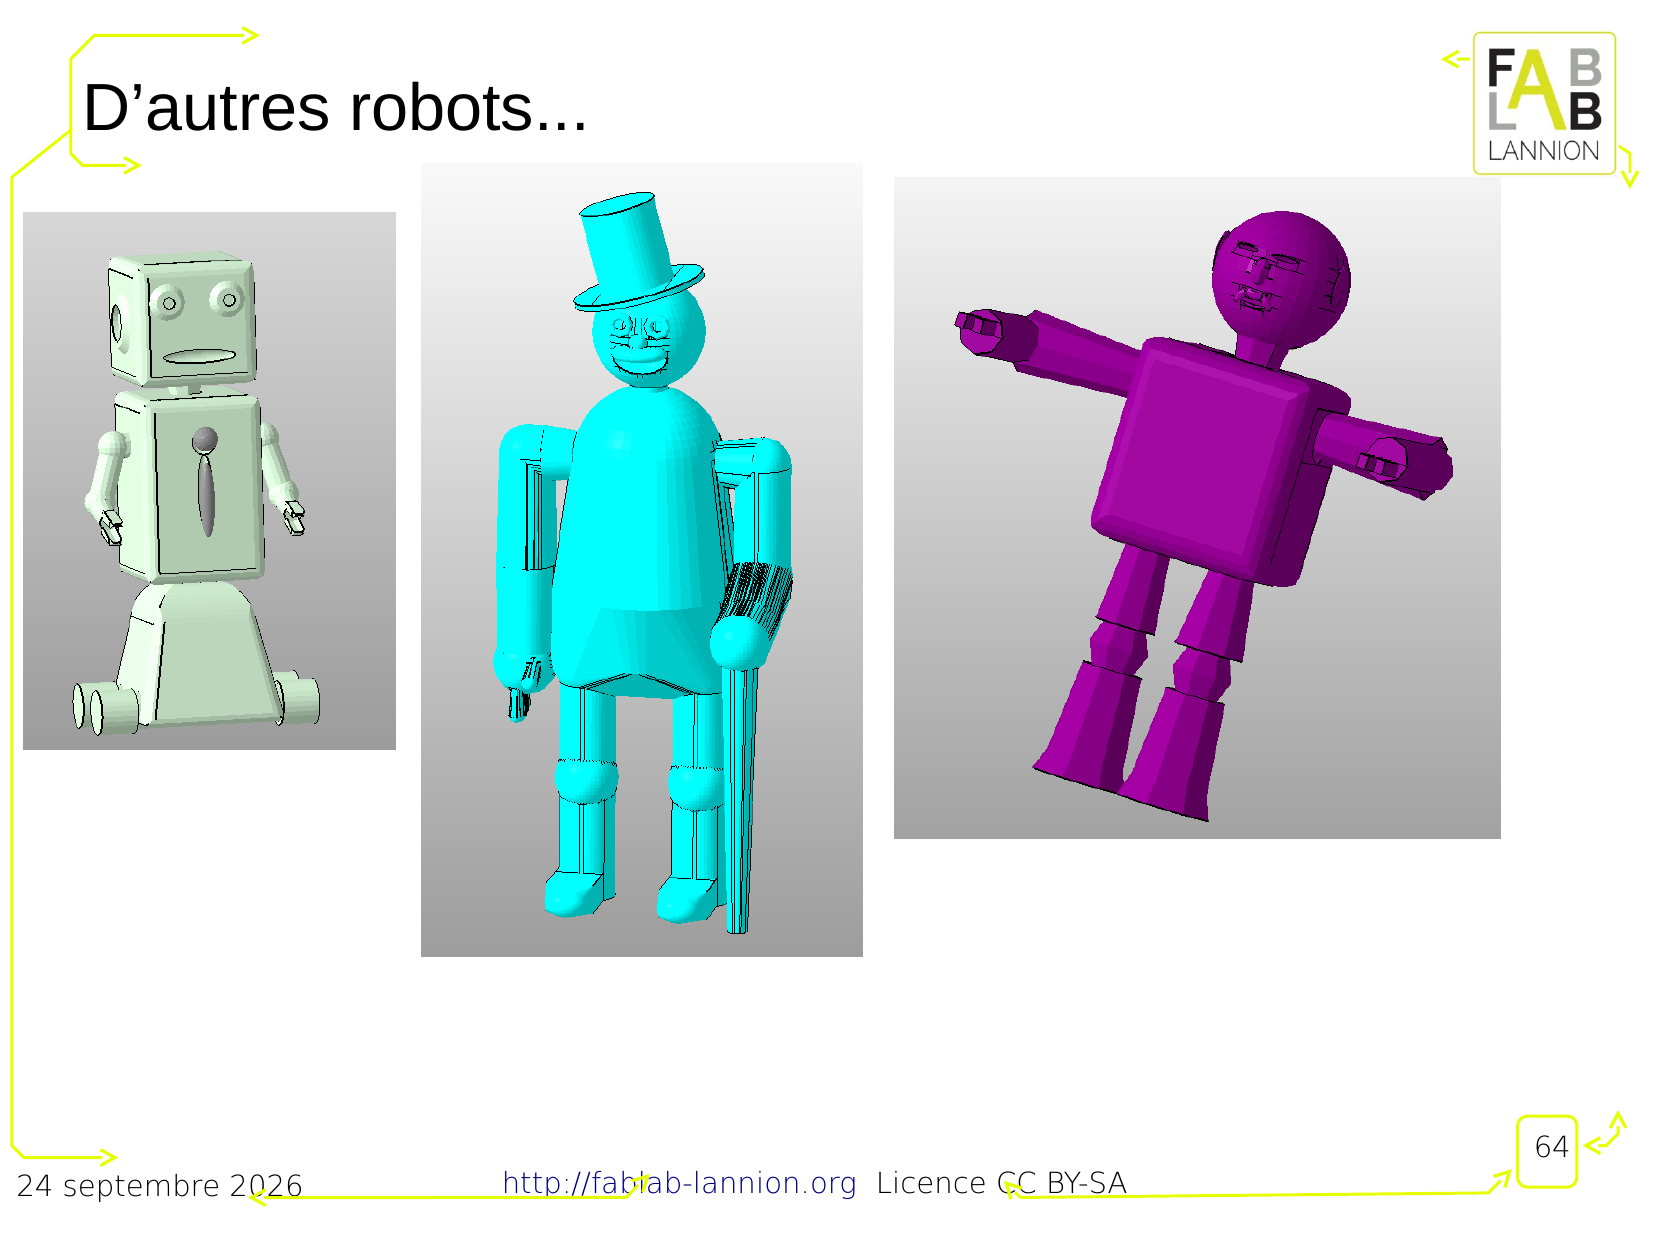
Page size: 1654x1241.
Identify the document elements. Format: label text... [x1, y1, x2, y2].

picture [894, 29, 1619, 839]
picture [23, 212, 396, 750]
title D’autres robots... [82, 49, 1441, 166]
picture [421, 163, 863, 957]
